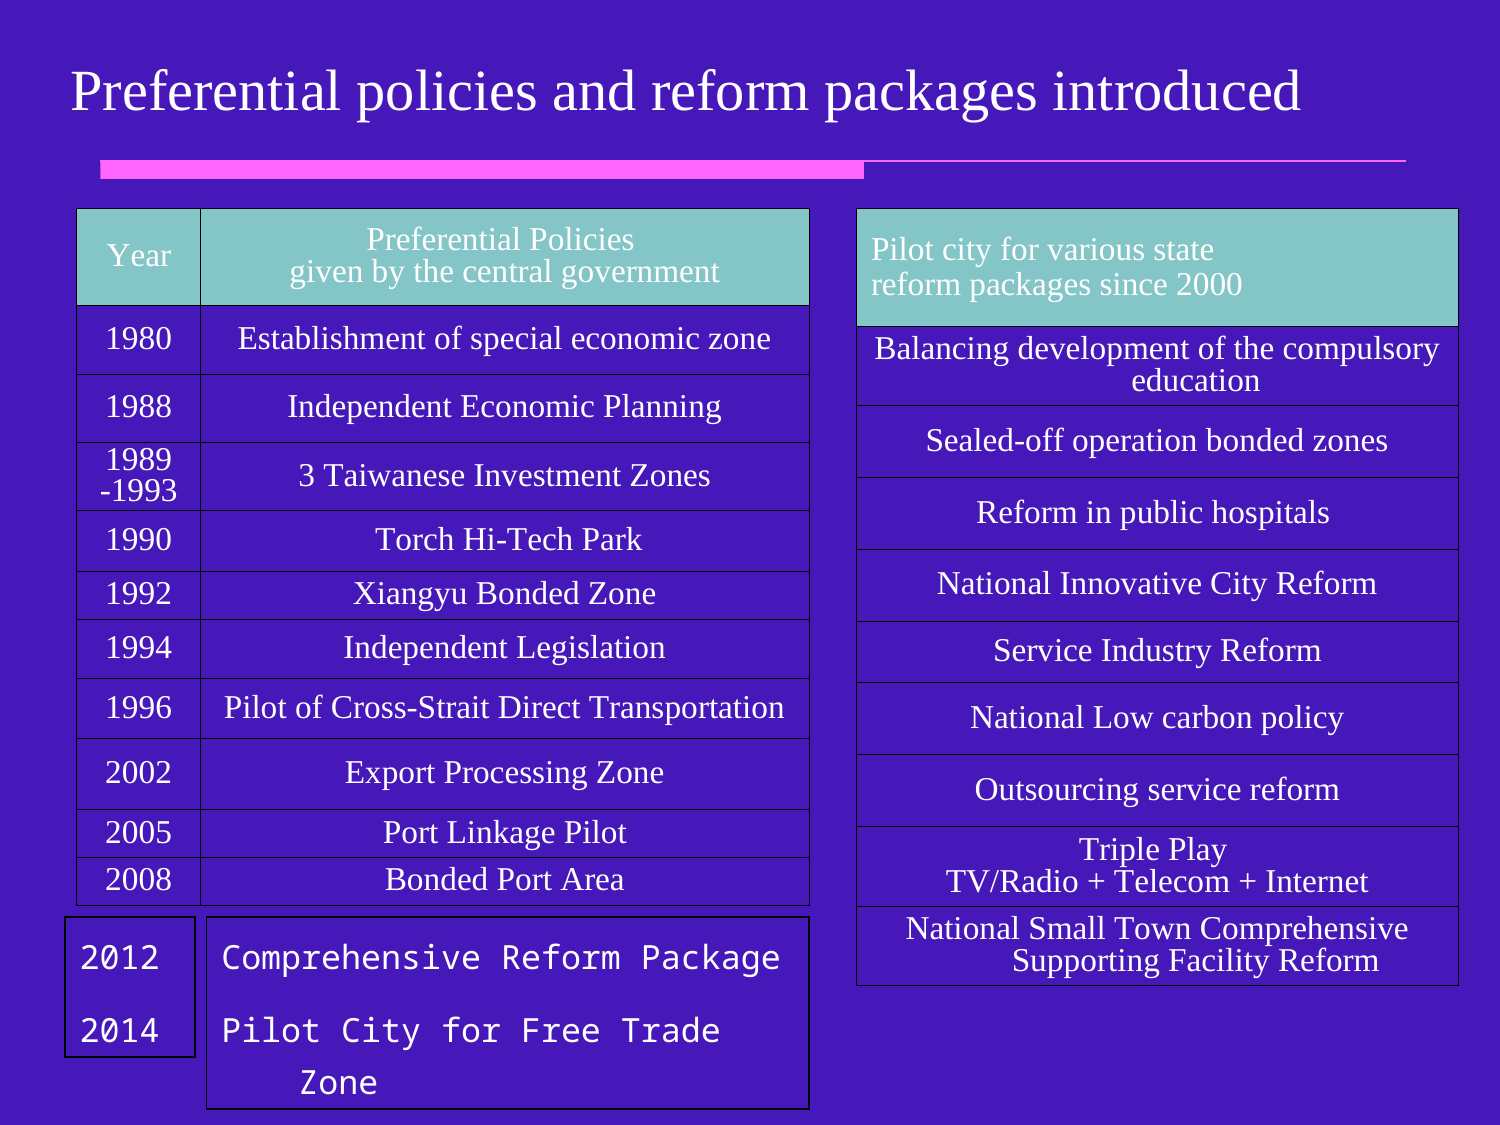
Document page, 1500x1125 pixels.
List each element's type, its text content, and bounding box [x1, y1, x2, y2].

table_cell National Innovative City Reform [857, 550, 1458, 621]
table_cell Balancing development of the compulsory education [857, 327, 1458, 405]
table_cell 1989 -1993 [77, 443, 200, 510]
table_cell Establishment of special economic zone [201, 306, 809, 374]
table_header Pilot city for various state reform packages since 2000 [857, 209, 1458, 326]
table_cell 2005 [77, 810, 200, 857]
text_box Preferential policies and reform packages introduced [41, 54, 1400, 131]
table_cell 3 Taiwanese Investment Zones [201, 443, 809, 510]
table_header Year [77, 209, 200, 305]
text_box 2012 2014 [64, 916, 195, 1057]
table_cell Reform in public hospitals [857, 478, 1458, 549]
table_cell Outsourcing service reform [857, 755, 1458, 826]
table_header Preferential Policies given by the central government [201, 209, 809, 305]
table_cell 1980 [77, 306, 200, 374]
table_cell National Low carbon policy [857, 683, 1458, 754]
table_cell 1992 [77, 572, 200, 619]
table_cell Bonded Port Area [201, 858, 809, 905]
text_box Comprehensive Reform Package Pilot City for Free Trade Zone [206, 916, 810, 1109]
table_cell 2002 [77, 739, 200, 809]
table_cell Pilot of Cross-Strait Direct Transportation [201, 679, 809, 738]
table_cell Torch Hi-Tech Park [201, 511, 809, 571]
table_cell Export Processing Zone [201, 739, 809, 809]
table_cell 1994 [77, 620, 200, 678]
table_cell Sealed-off operation bonded zones [857, 406, 1458, 477]
table_cell Xiangyu Bonded Zone [201, 572, 809, 619]
table_cell 1996 [77, 679, 200, 738]
table_cell Independent Legislation [201, 620, 809, 678]
table_cell Port Linkage Pilot [201, 810, 809, 857]
table_cell Independent Economic Planning [201, 375, 809, 442]
table_cell 2008 [77, 858, 200, 905]
table_cell 1988 [77, 375, 200, 442]
table_cell National Small Town Comprehensive Supporting Facility Reform [857, 907, 1458, 985]
table_cell Triple Play TV/Radio + Telecom + Internet [857, 827, 1458, 906]
table_cell 1990 [77, 511, 200, 571]
table_cell Service Industry Reform [857, 622, 1458, 682]
